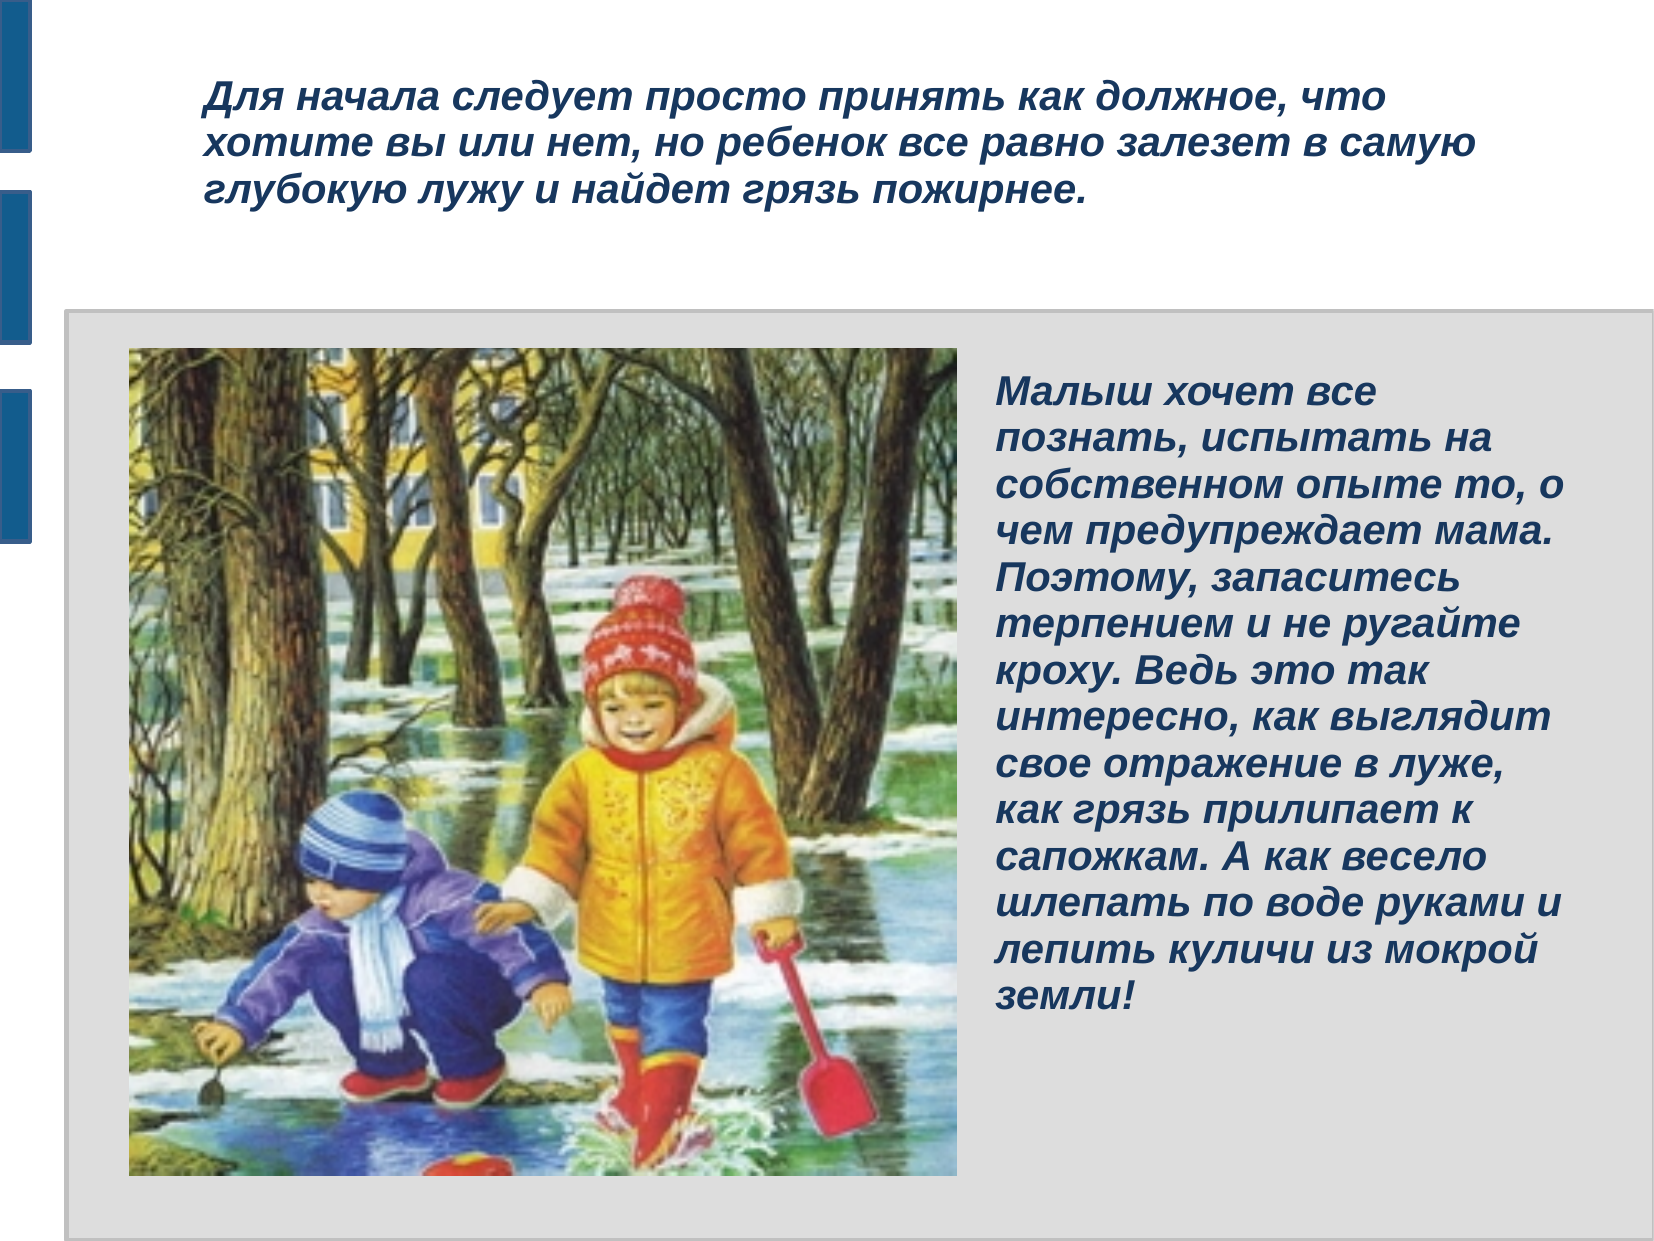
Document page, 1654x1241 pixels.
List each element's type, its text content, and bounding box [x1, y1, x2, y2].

text_box Малыш хочет все познать, испытать на собственном опыте то, о чем предупреждает мама. Поэтому, запаситесь терпением и не ругайте кроху. Ведь это так интересно, как выглядит свое отражение в луже, как грязь прилипает к сапожкам. А как весело шлепать по воде руками и лепить куличи из мокрой земли! [980, 360, 1595, 1026]
text_box Для начала следует просто принять как должное, что хотите вы или нет, но ребенок все равно залезет в самую глубокую лужу и найдет грязь пожирнее. [189, 65, 1547, 219]
picture [129, 348, 957, 1176]
